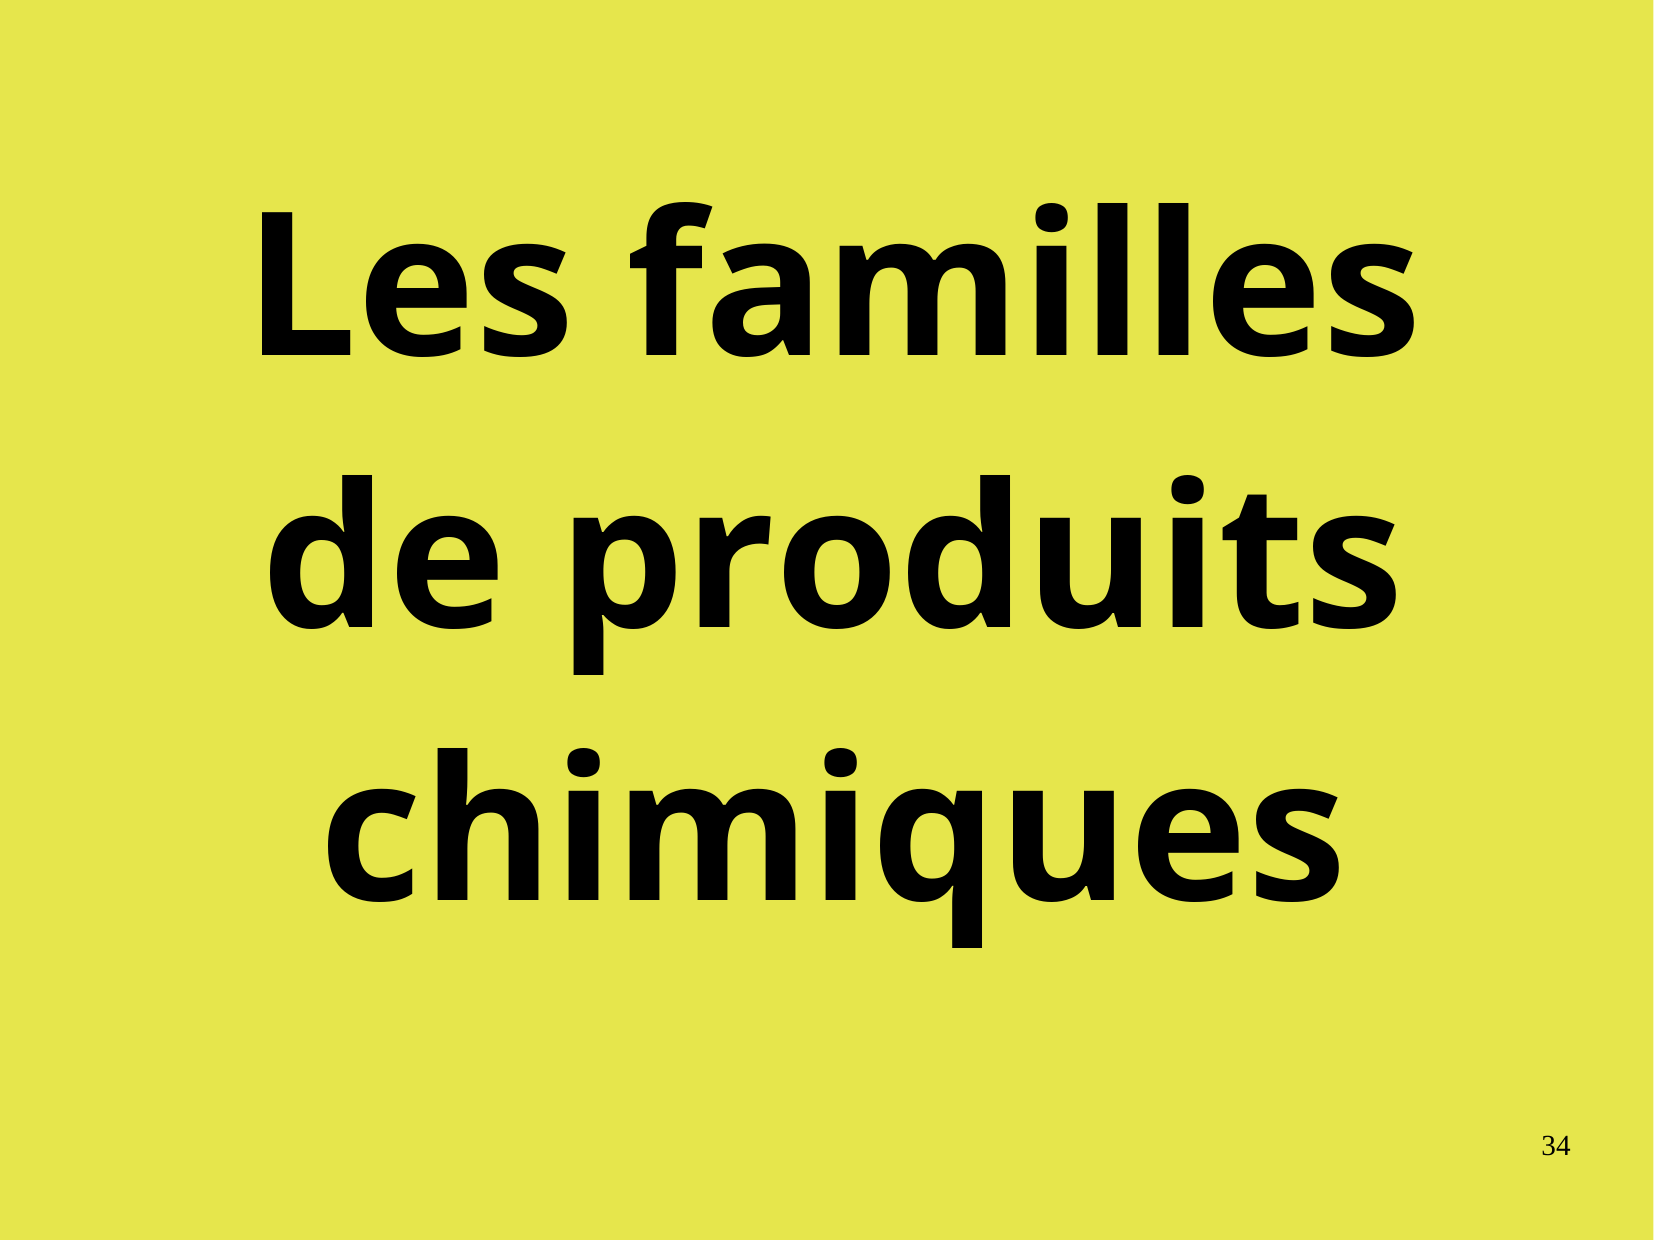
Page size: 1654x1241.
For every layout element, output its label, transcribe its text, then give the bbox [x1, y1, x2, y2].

text_box Les familles de produits chimiques [138, 134, 1528, 986]
